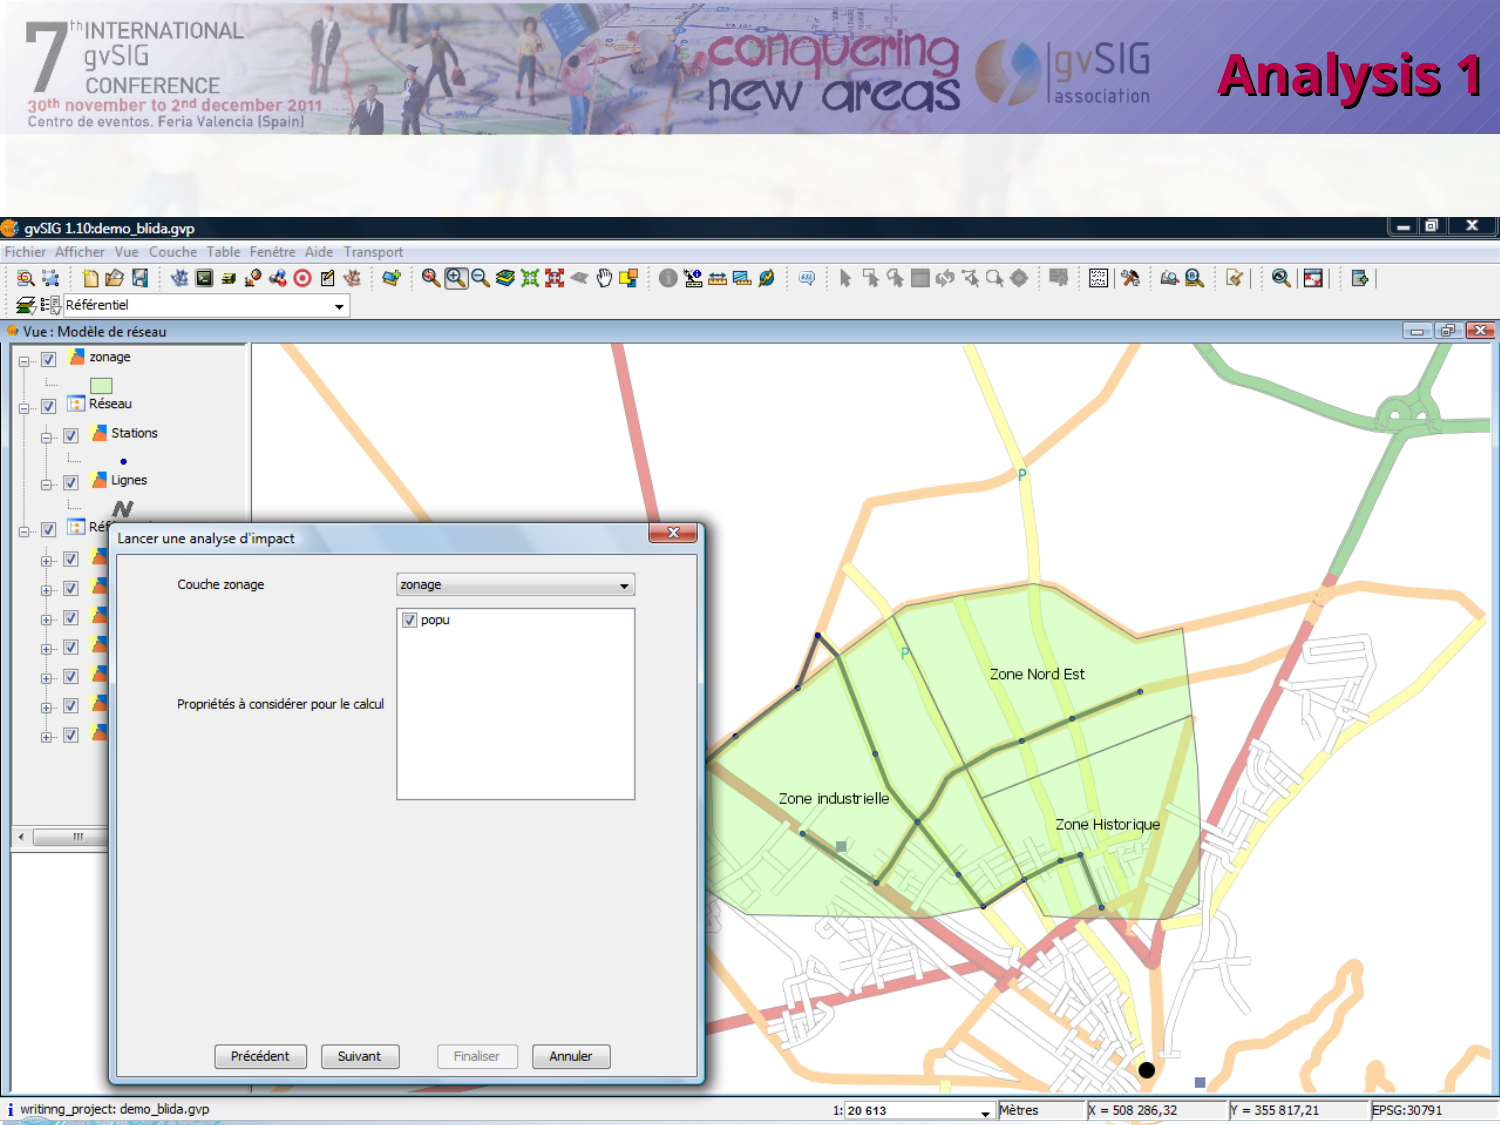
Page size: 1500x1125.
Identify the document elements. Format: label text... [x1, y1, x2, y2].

picture [0, 134, 1500, 1125]
title Analysis 1 [0, 0, 1500, 134]
